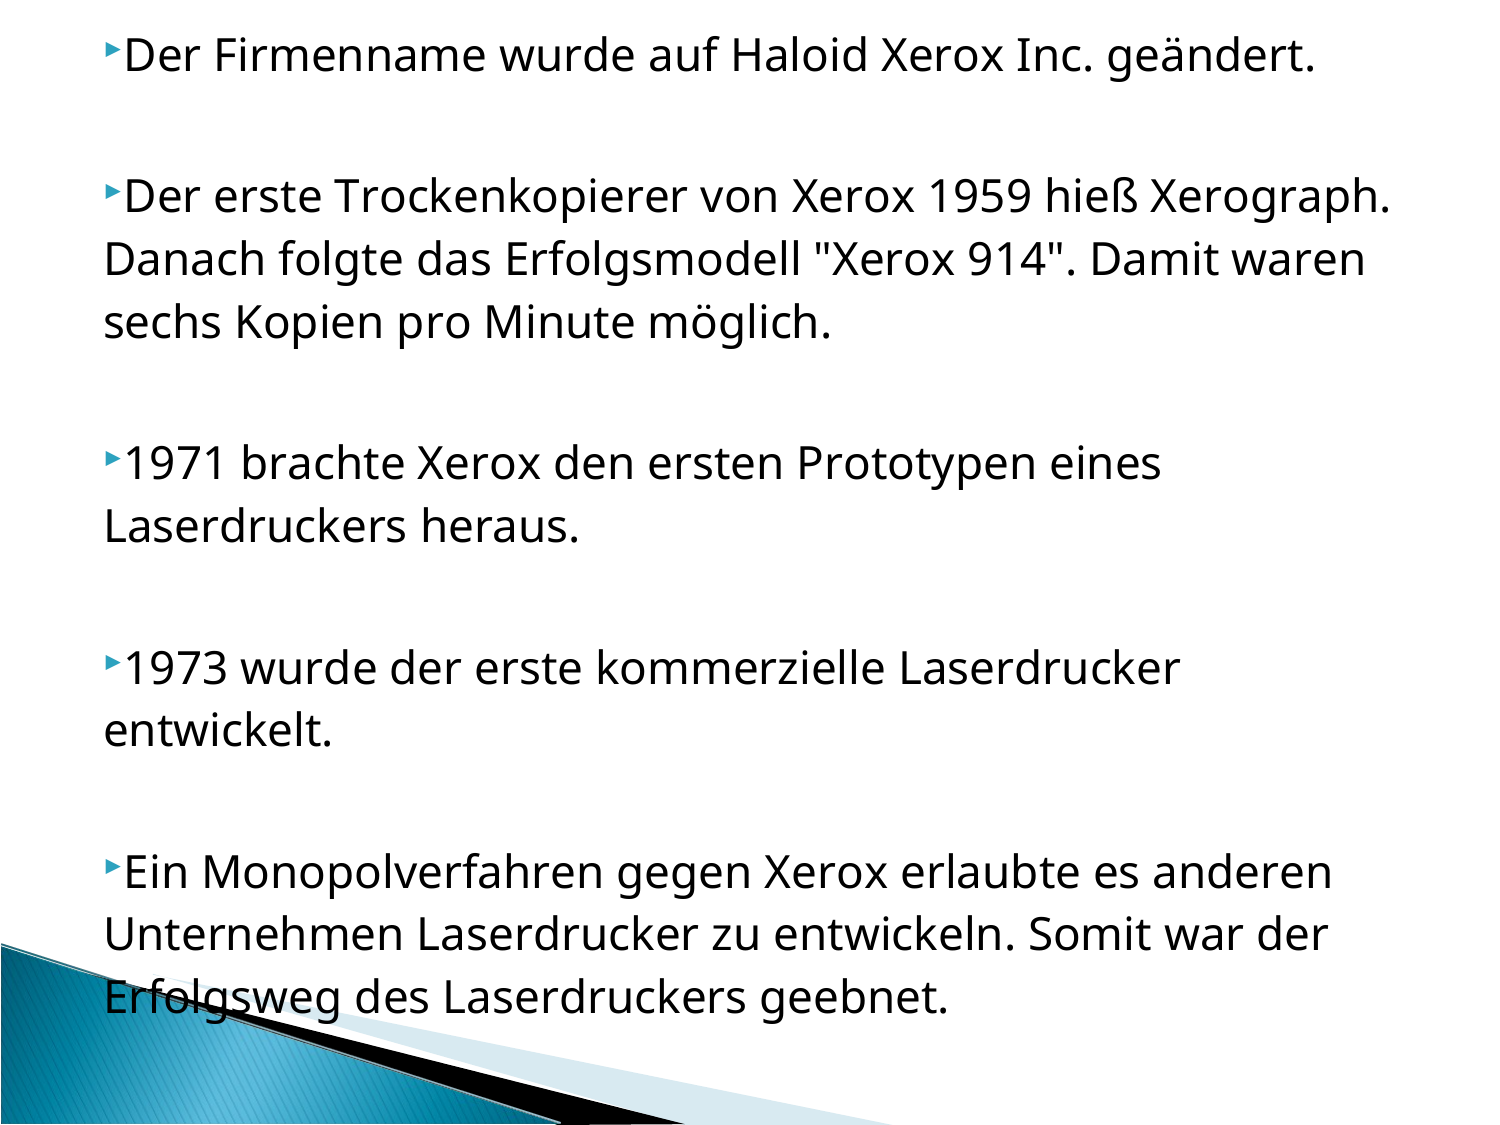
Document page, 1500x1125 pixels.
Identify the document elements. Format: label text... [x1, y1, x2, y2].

picture [0, 942, 562, 1125]
subtitle Der Firmenname wurde auf Haloid Xerox Inc. geändert. Der erste Trockenkopierer von Xerox 1959 hieß Xerograph. Danach folgte das Erfolgsmodell "Xerox 914". Damit waren sechs Kopien pro Minute möglich. 1971 brachte Xerox den ersten Prototypen eines Laserdruckers heraus. 1973 wurde der erste kommerzielle Laserdrucker entwickelt. Ein Monopolverfahren gegen Xerox erlaubte es anderen Unternehmen Laserdrucker zu entwickeln. Somit war der Erfolgsweg des Laserdruckers geebnet. [67, 73, 1418, 977]
